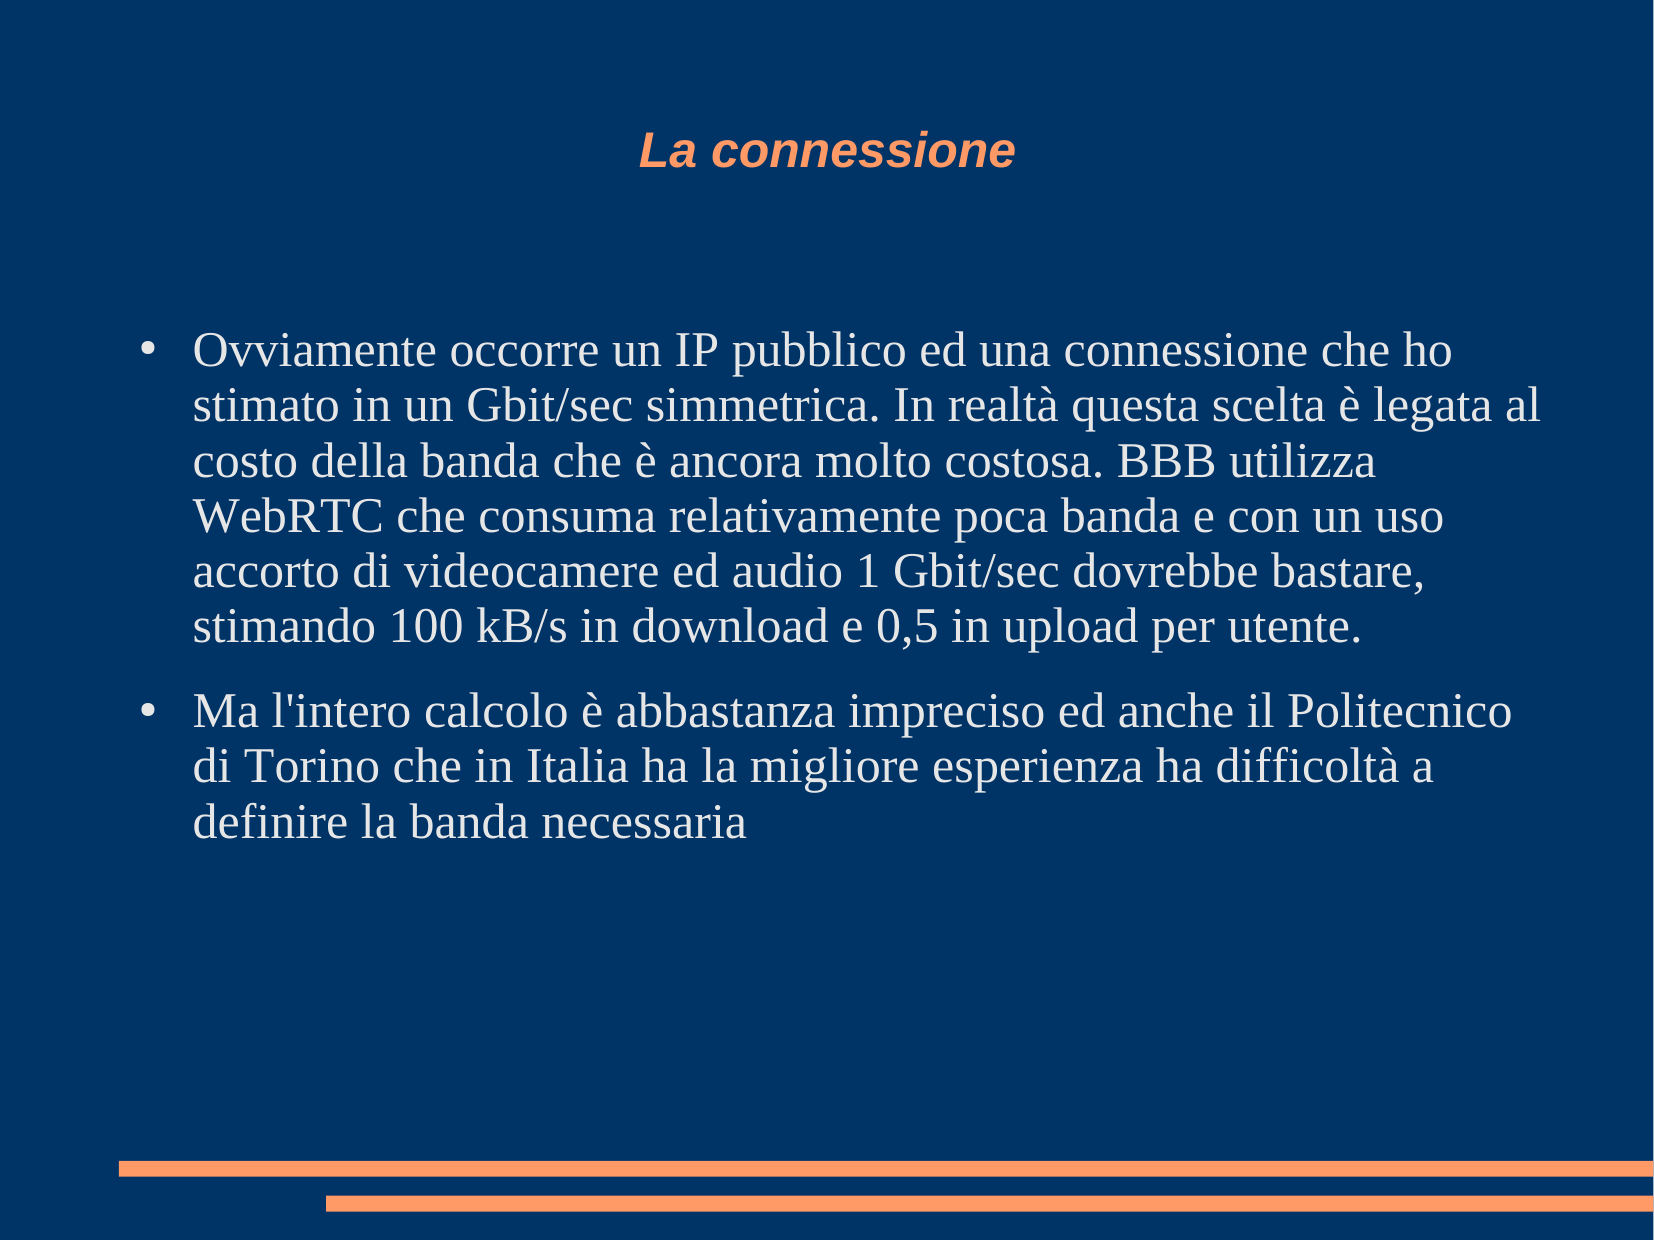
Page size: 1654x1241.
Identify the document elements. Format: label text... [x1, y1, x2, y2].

title La connessione [121, 46, 1534, 254]
list Ovviamente occorre un IP pubblico ed una connessione che ho stimato in un Gbit/sec simmetrica. In realtà questa scelta è legata al costo della banda che è ancora molto costosa. BBB utilizza WebRTC che consuma relativamente poca banda e con un uso accorto di videocamere ed audio 1 Gbit/sec dovrebbe bastare, stimando 100 kB/s in download e 0,5 in upload per utente. Ma l'intero calcolo è abbastanza impreciso ed anche il Politecnico di Torino che in Italia ha la migliore esperienza ha difficoltà a definire la banda necessaria [121, 322, 1561, 1132]
